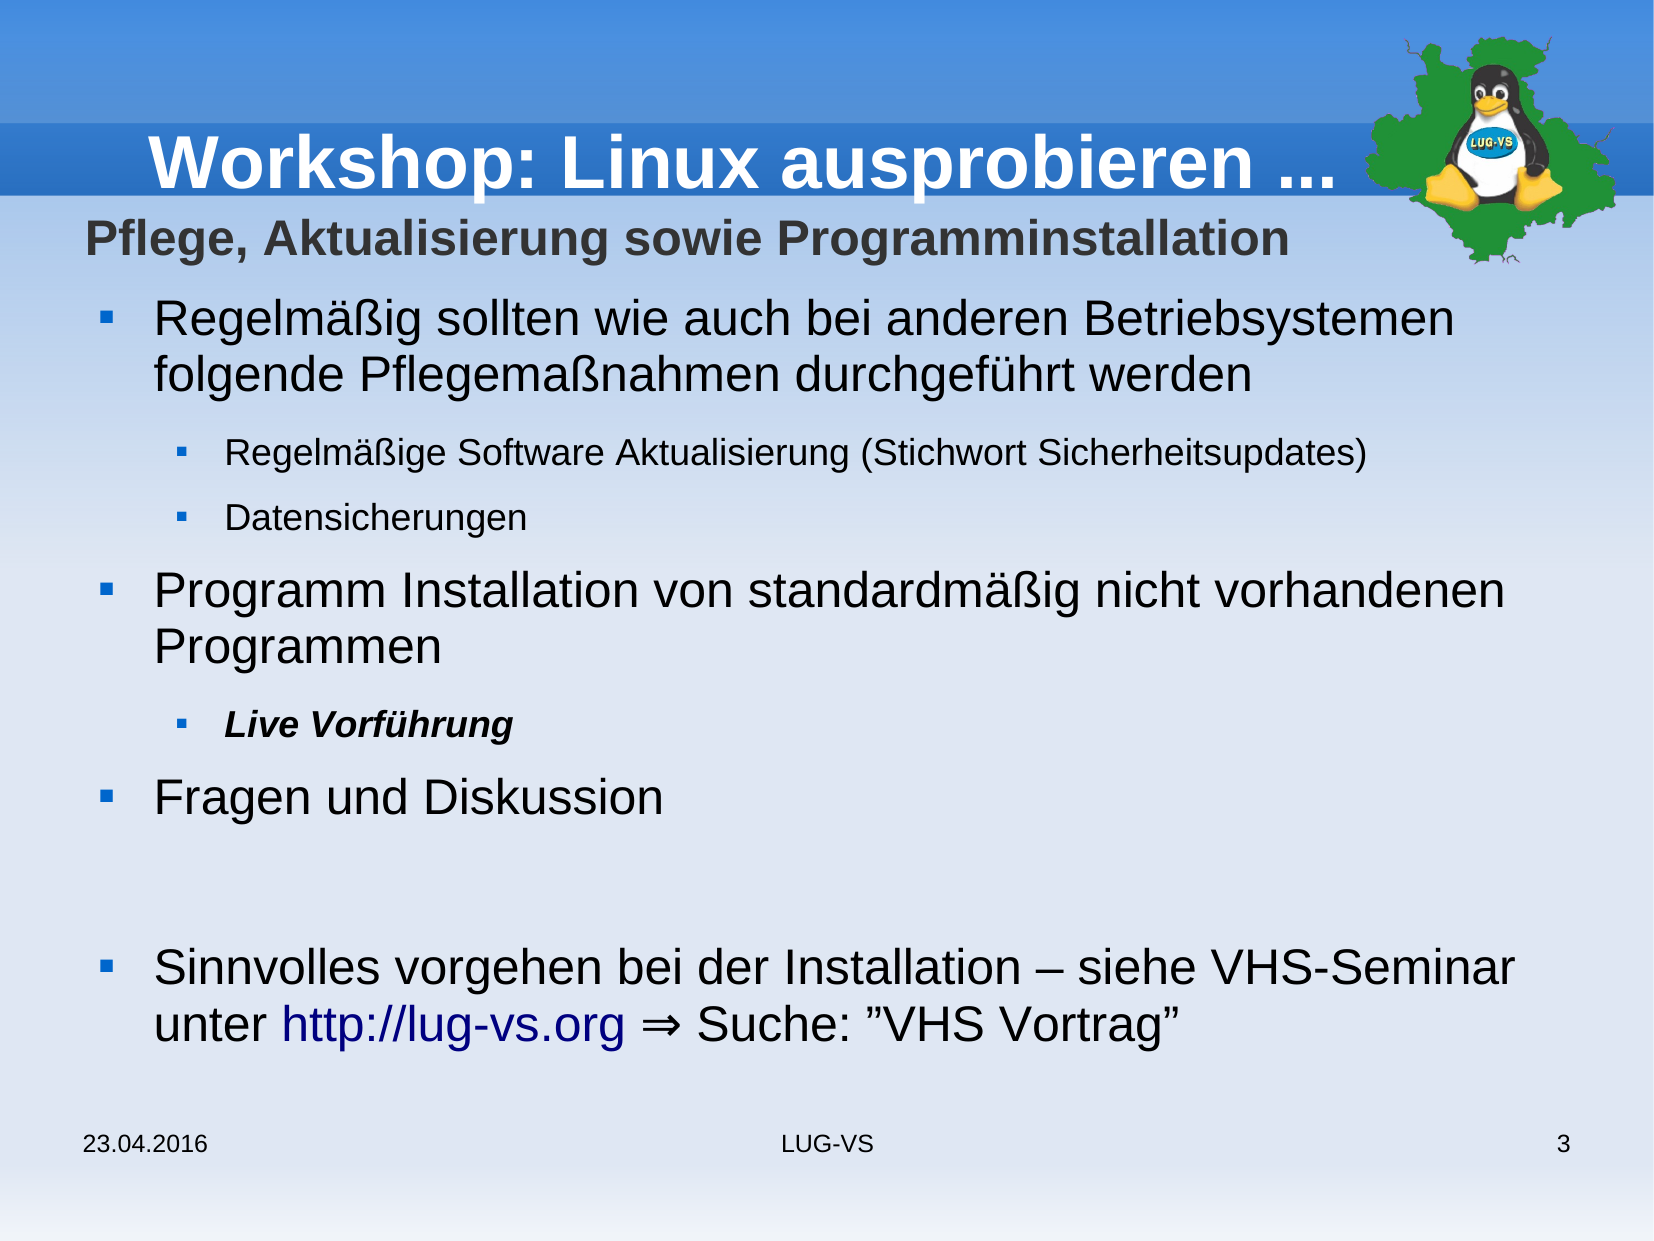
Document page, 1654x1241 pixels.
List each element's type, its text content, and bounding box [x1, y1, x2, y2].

picture [0, 0, 1654, 1241]
picture [1489, 137, 1512, 149]
title Workshop: Linux ausprobieren ... [0, 59, 1489, 267]
list Regelmäßig sollten wie auch bei anderen Betriebsystemen folgende Pflegemaßnahmen durchgeführt werden Regelmäßige Software Aktualisierung (Stichwort Sicherheitsupdates) Datensicherungen Programm Installation von standardmäßig nicht vorhandenen Programmen Live Vorführung Fragen und Diskussion Sinnvolles vorgehen bei der Installation – siehe VHS-Seminar unter http://lug-vs.org ⇒ Suche: ”VHS Vortrag” [82, 290, 1571, 1109]
text_box Pflege, Aktualisierung sowie Programminstallation [14, 209, 1418, 267]
